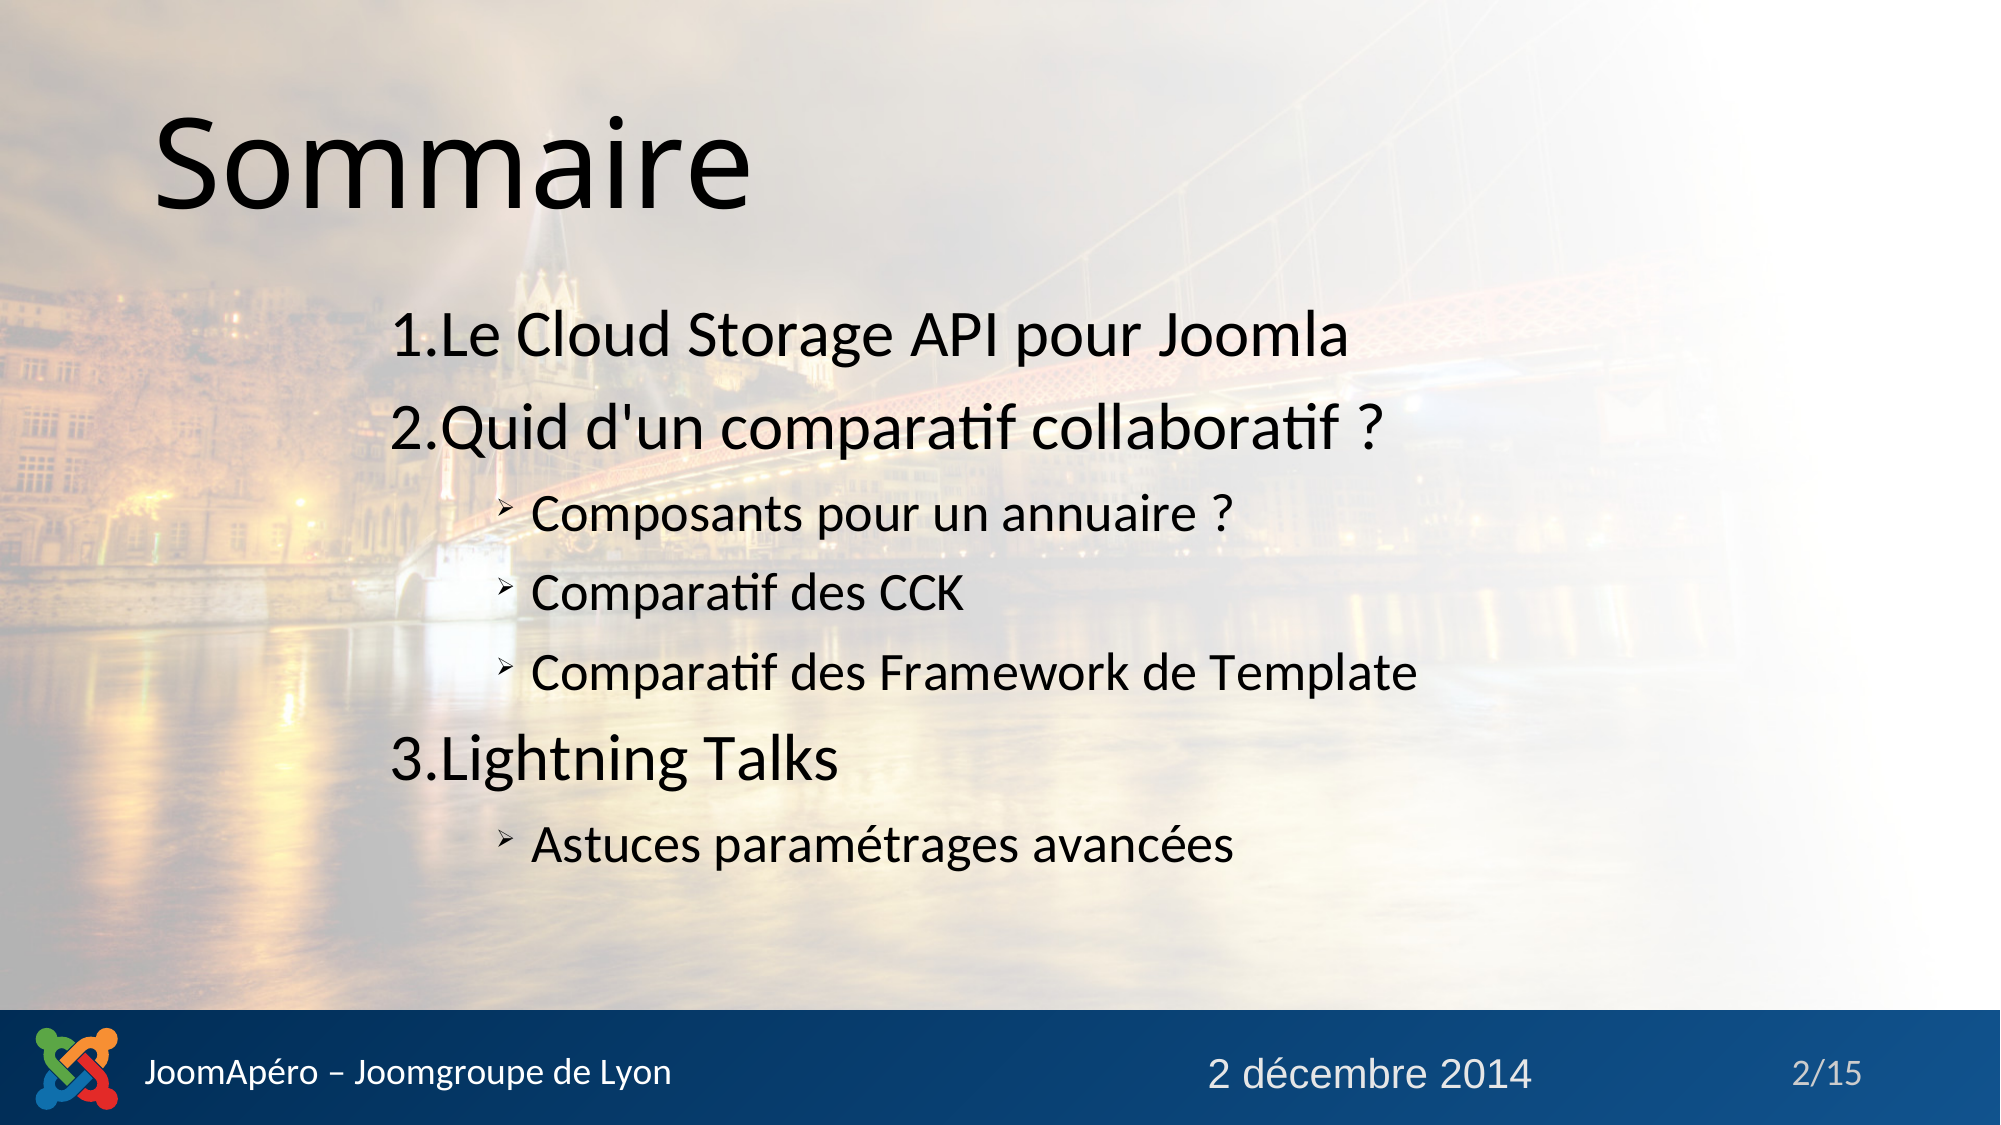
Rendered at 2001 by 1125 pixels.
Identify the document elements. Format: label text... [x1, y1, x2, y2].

title Sommaire [137, 59, 1863, 278]
subtitle Le Cloud Storage API pour Joomla Quid d'un comparatif collaboratif ? Composants pour un annuaire ? Comparatif des CCK Comparatif des Framework de Template Lightning Talks Astuces paramétrages avancées [389, 299, 1863, 1014]
picture [0, 0, 2001, 1125]
